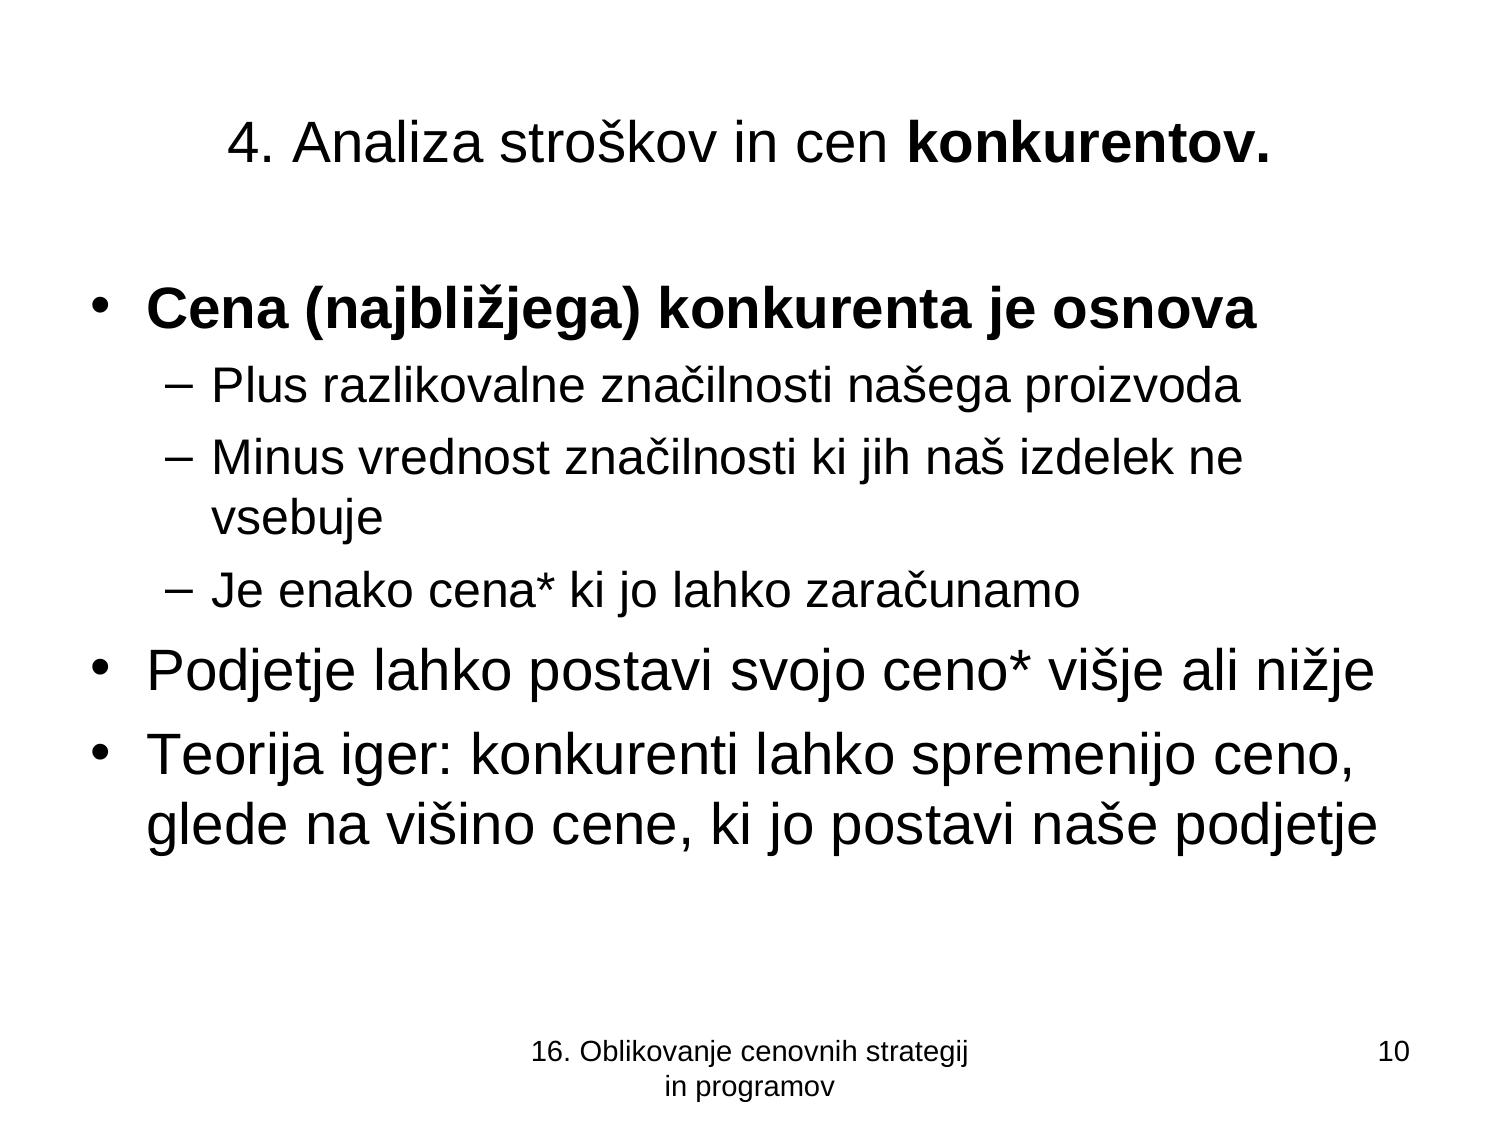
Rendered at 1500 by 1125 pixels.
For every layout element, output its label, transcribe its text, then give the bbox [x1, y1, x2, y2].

title 4. Analiza stroškov in cen konkurentov. [75, 45, 1426, 233]
list Cena (najbližjega) konkurenta je osnova Plus razlikovalne značilnosti našega proizvoda Minus vrednost značilnosti ki jih naš izdelek ne vsebuje Je enako cena* ki jo lahko zaračunamo Podjetje lahko postavi svojo ceno* višje ali nižje Teorija iger: konkurenti lahko spremenijo ceno, glede na višino cene, ki jo postavi naše podjetje [75, 262, 1426, 1006]
text_box <number> [1074, 1024, 1426, 1103]
text_box 16. Oblikovanje cenovnih strategij in programov [512, 1024, 988, 1103]
